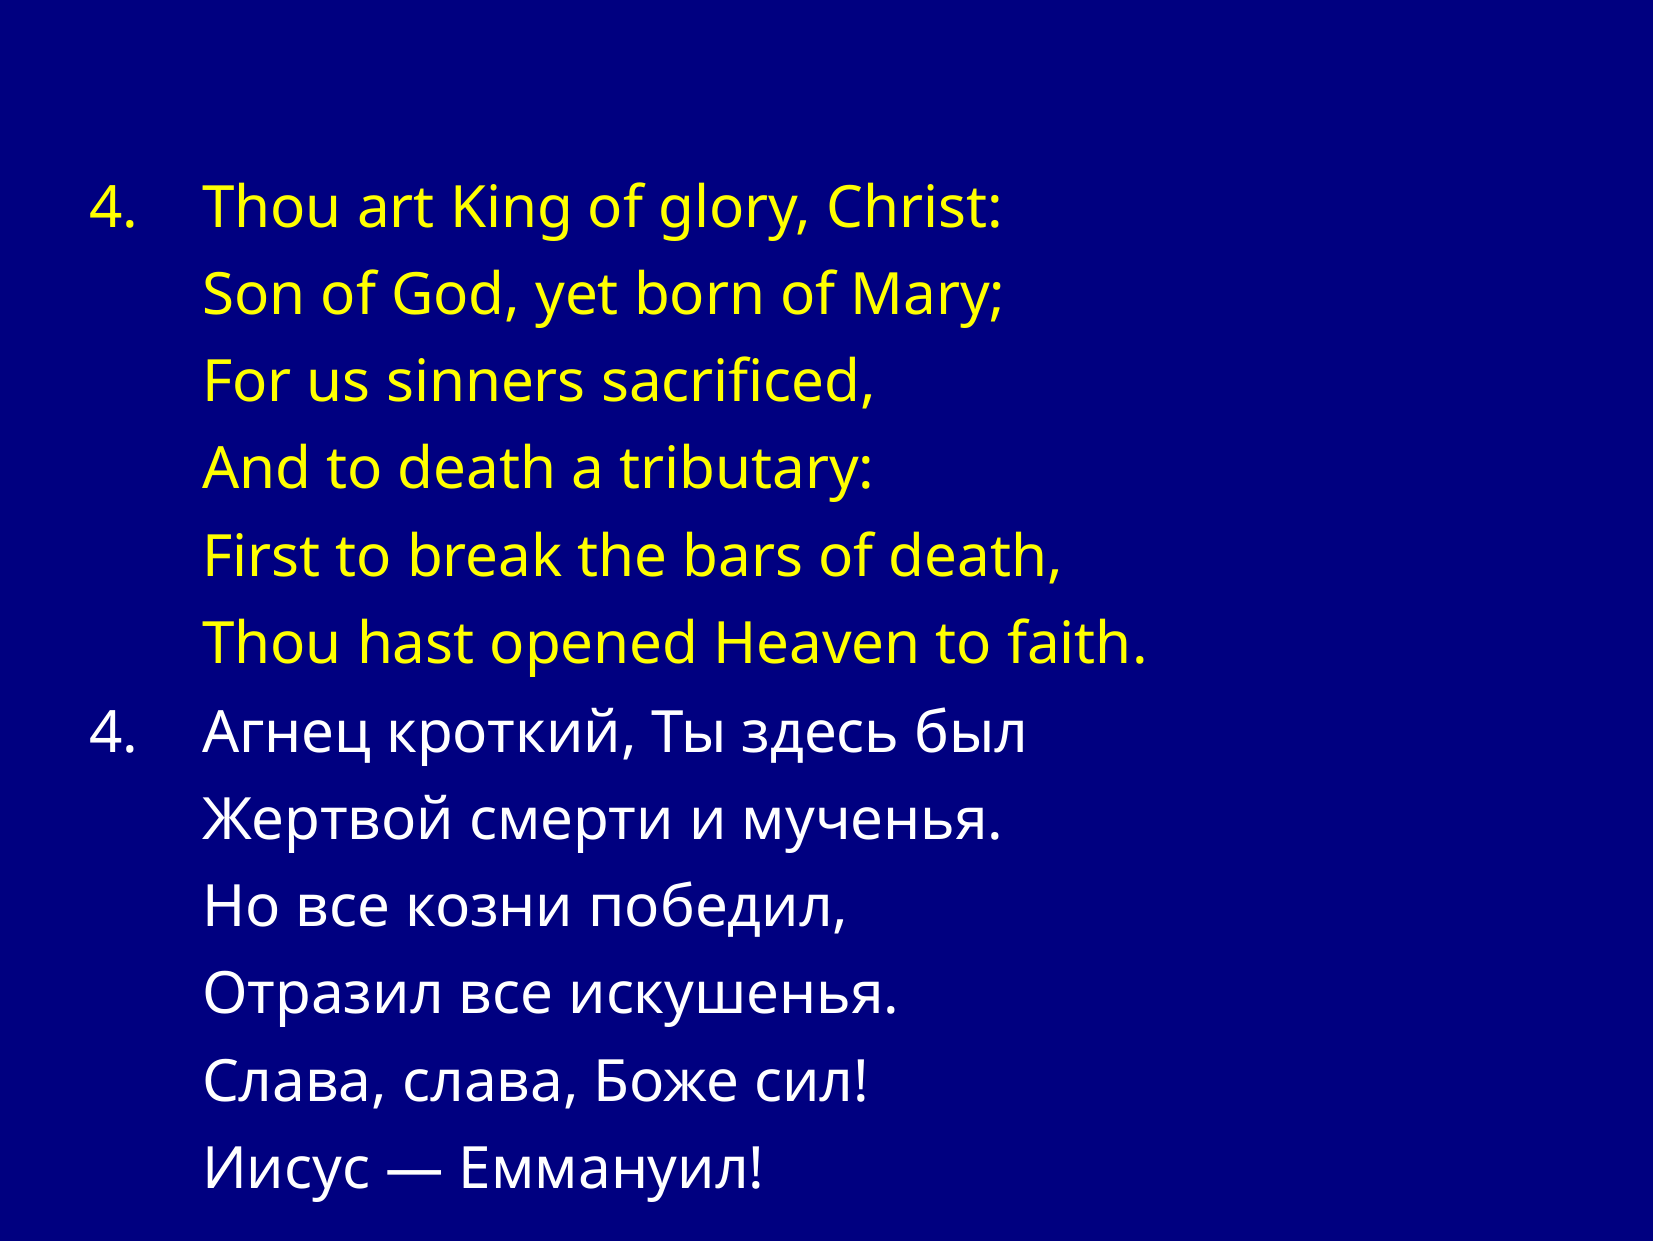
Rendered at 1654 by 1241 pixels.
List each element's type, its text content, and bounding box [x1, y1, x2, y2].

text_box 4. Thou art King of glory, Christ: Son of God, yet born of Mary; For us sinners sacrificed, And to death a tributary: First to break the bars of death, Thou hast opened Heaven to faith. [75, 150, 1576, 638]
text_box 4. Агнец кроткий, Ты здесь был Жертвой смерти и мученья. Но все козни победил, Отразил все искушенья. Слава, слава, Боже сил! Иисус — Еммануил! [75, 675, 1576, 1163]
